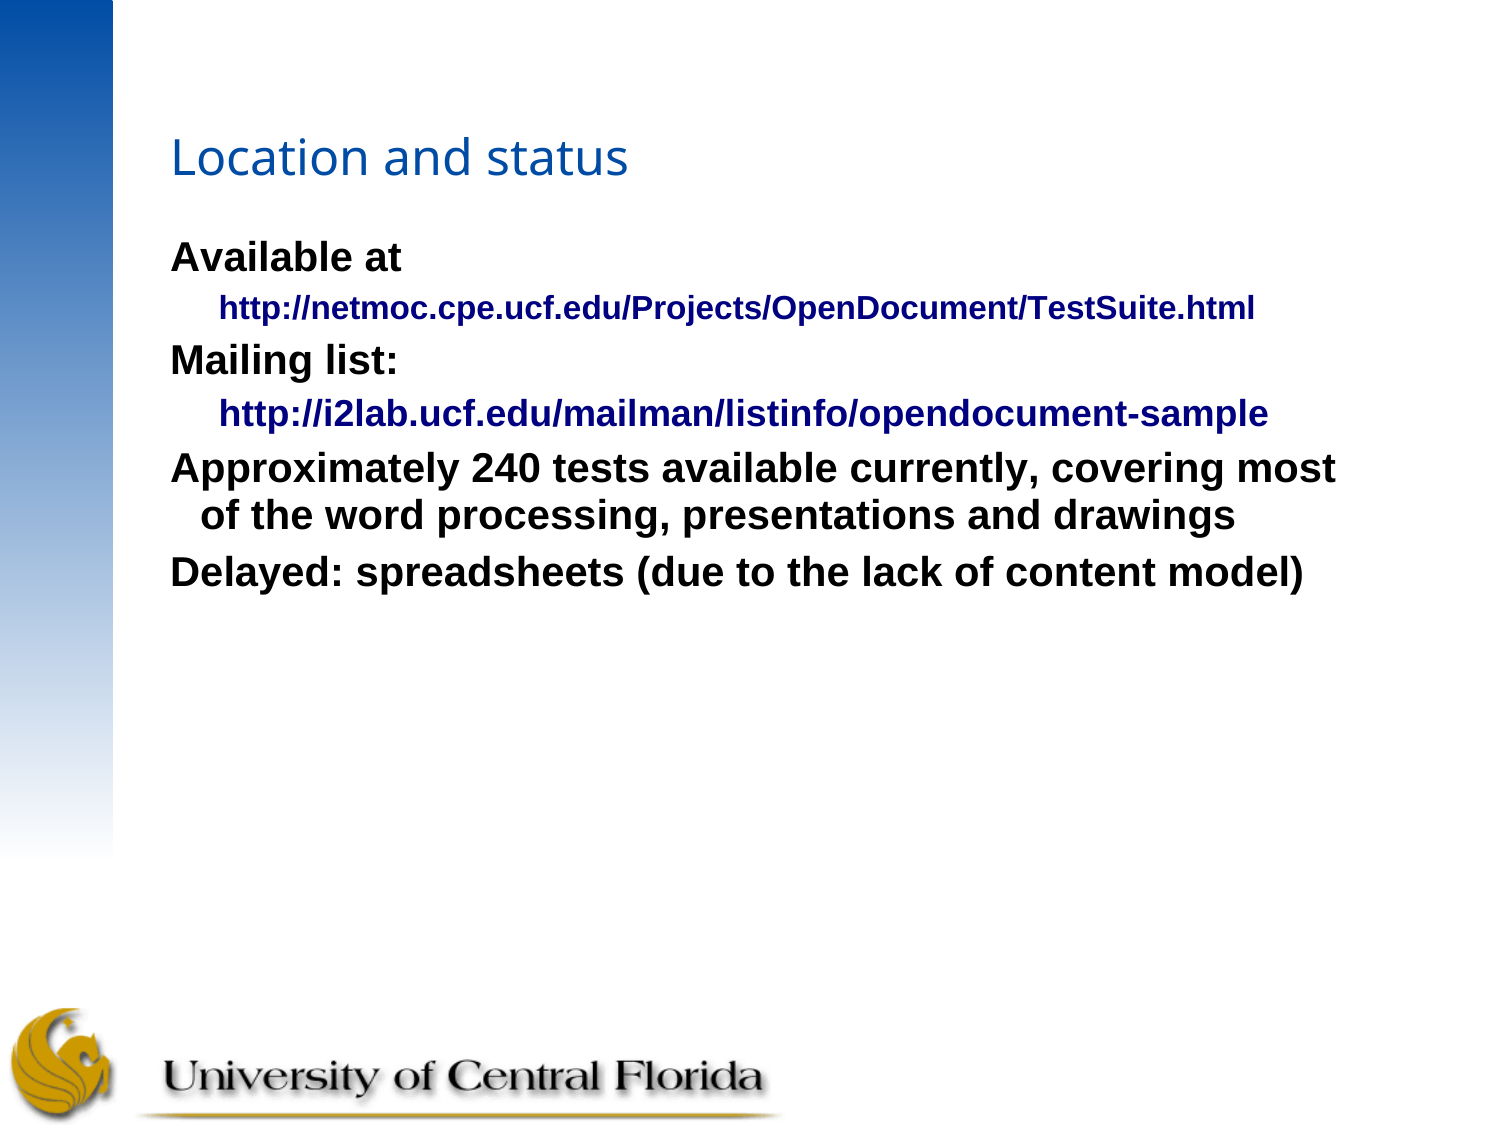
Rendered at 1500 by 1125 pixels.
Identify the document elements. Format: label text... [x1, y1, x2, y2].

list Available at http://netmoc.cpe.ucf.edu/Projects/OpenDocument/TestSuite.html Mailing list: http://i2lab.ucf.edu/mailman/listinfo/opendocument-sample Approximately 240 tests available currently, covering most of the word processing, presentations and drawings Delayed: spreadsheets (due to the lack of content model) [170, 233, 1387, 887]
title Location and status [170, 95, 1386, 220]
picture [131, 1023, 792, 1125]
picture [0, 998, 124, 1125]
